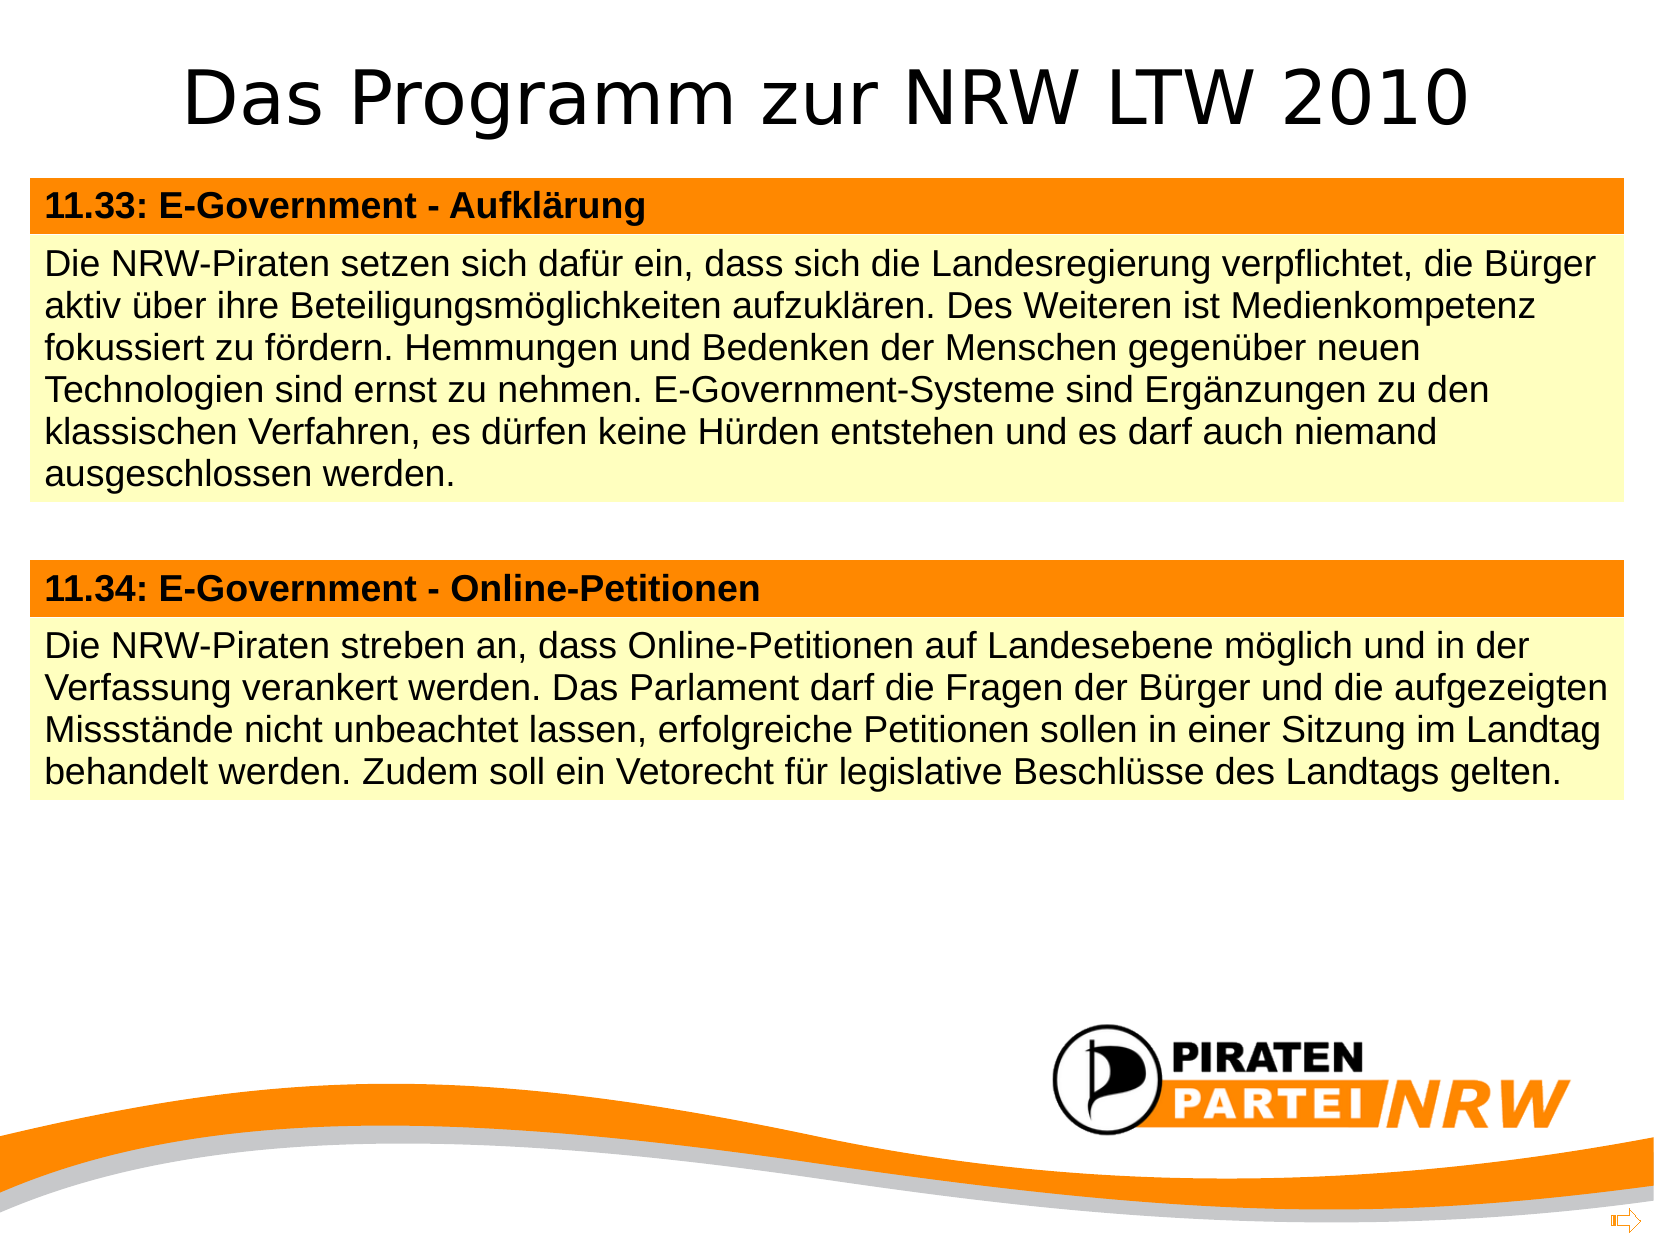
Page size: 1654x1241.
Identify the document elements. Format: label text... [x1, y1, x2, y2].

picture [1045, 1021, 1579, 1140]
table_cell 11.34: E-Government - Online-Petitionen [30, 560, 1624, 617]
table_cell Die NRW-Piraten streben an, dass Online-Petitionen auf Landesebene möglich und in der Verfassung verankert werden. Das Parlament darf die Fragen der Bürger und die aufgezeigten Missstände nicht unbeachtet lassen, erfolgreiche Petitionen sollen in einer Sitzung im Landtag behandelt werden. Zudem soll ein Vetorecht für legislative Beschlüsse des Landtags gelten. [30, 618, 1624, 800]
table_cell [30, 503, 1624, 559]
table_header 11.33: E-Government - Aufklärung [30, 178, 1624, 234]
table_cell Die NRW-Piraten setzen sich dafür ein, dass sich die Landesregierung verpflichtet, die Bürger aktiv über ihre Beteiligungsmöglichkeiten aufzuklären. Des Weiteren ist Medienkompetenz fokussiert zu fördern. Hemmungen und Bedenken der Menschen gegenüber neuen Technologien sind ernst zu nehmen. E-Government-Systeme sind Ergänzungen zu den klassischen Verfahren, es dürfen keine Hürden entstehen und es darf auch niemand ausgeschlossen werden. [30, 235, 1624, 502]
title Das Programm zur NRW LTW 2010 [82, 54, 1571, 143]
